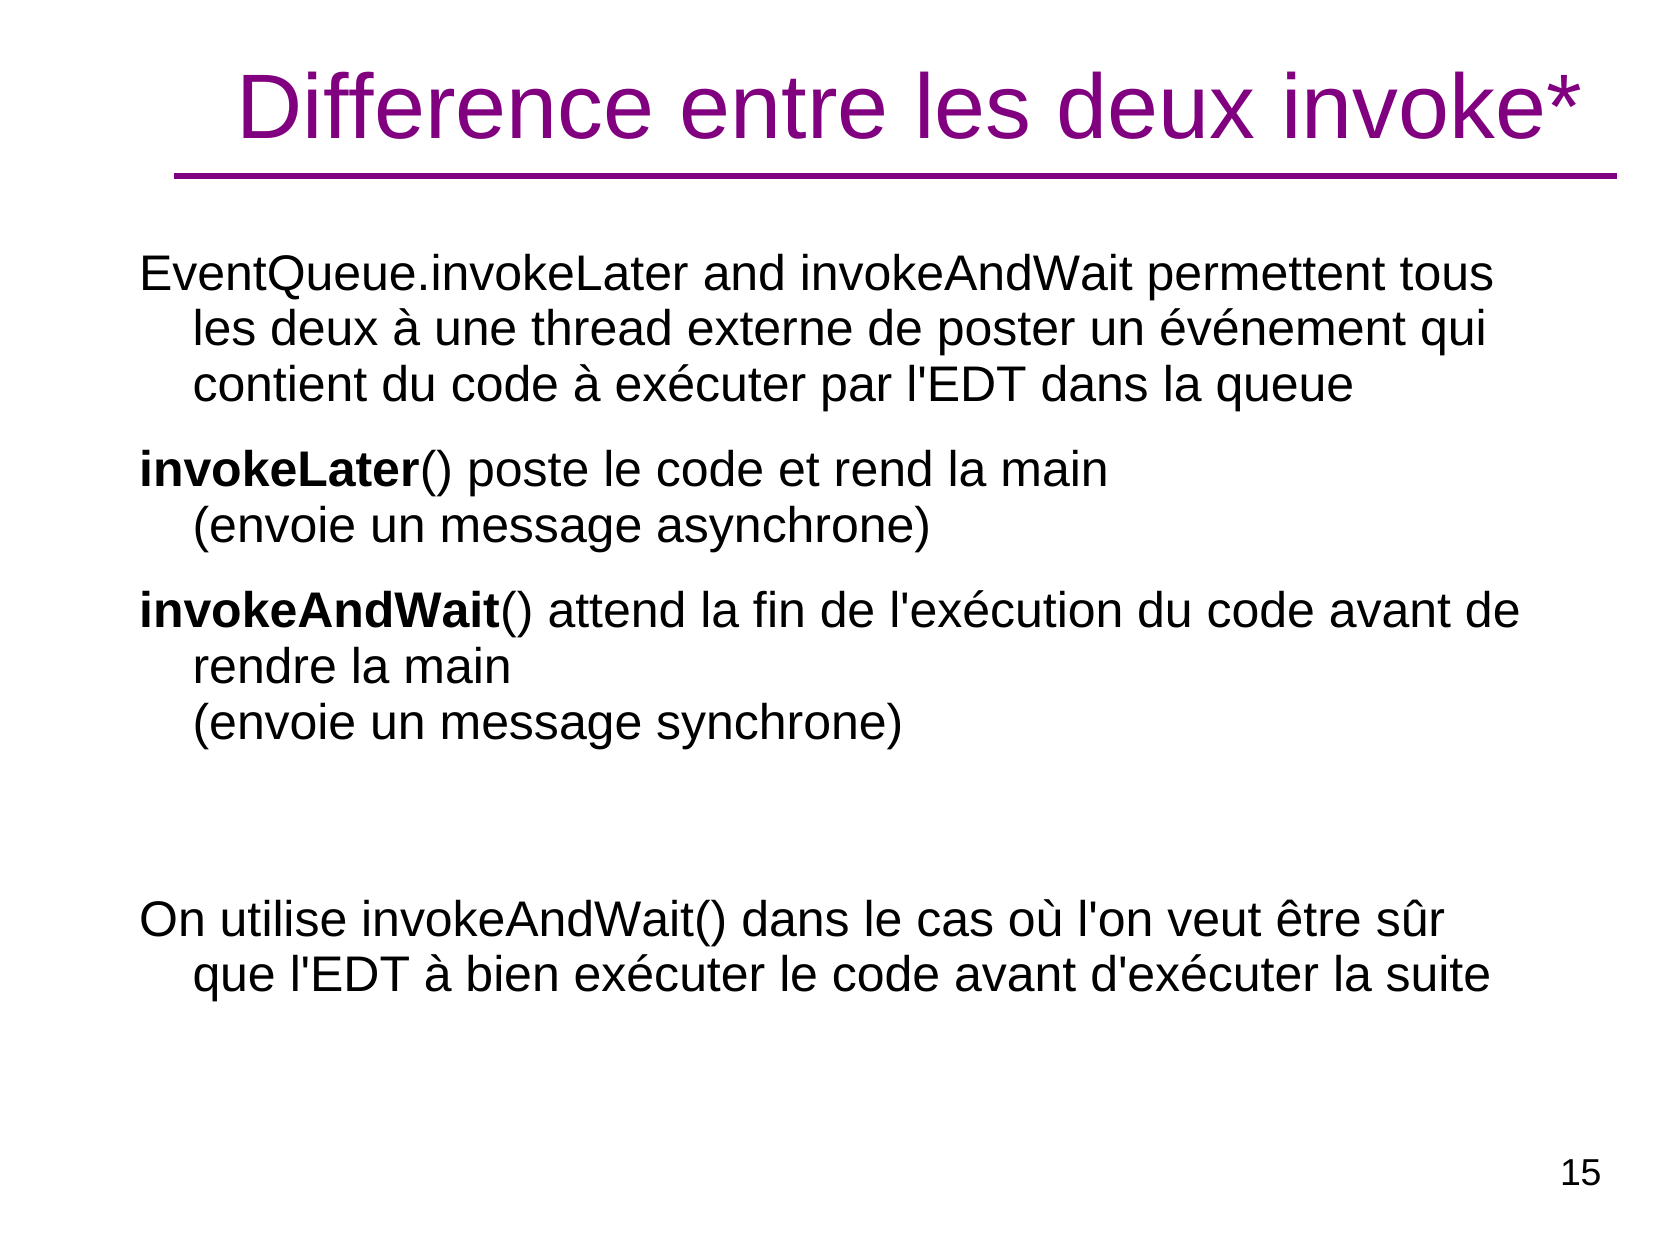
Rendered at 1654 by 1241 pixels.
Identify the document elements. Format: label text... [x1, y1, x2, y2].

list EventQueue.invokeLater and invokeAndWait permettent tous les deux à une thread externe de poster un événement qui contient du code à exécuter par l'EDT dans la queue invokeLater() poste le code et rend la main (envoie un message asynchrone) invokeAndWait() attend la fin de l'exécution du code avant de rendre la main (envoie un message synchrone) On utilise invokeAndWait() dans le cas où l'on veut être sûr que l'EDT à bien exécuter le code avant d'exécuter la suite [121, 244, 1534, 1006]
title Difference entre les deux invoke* [84, 55, 1584, 159]
